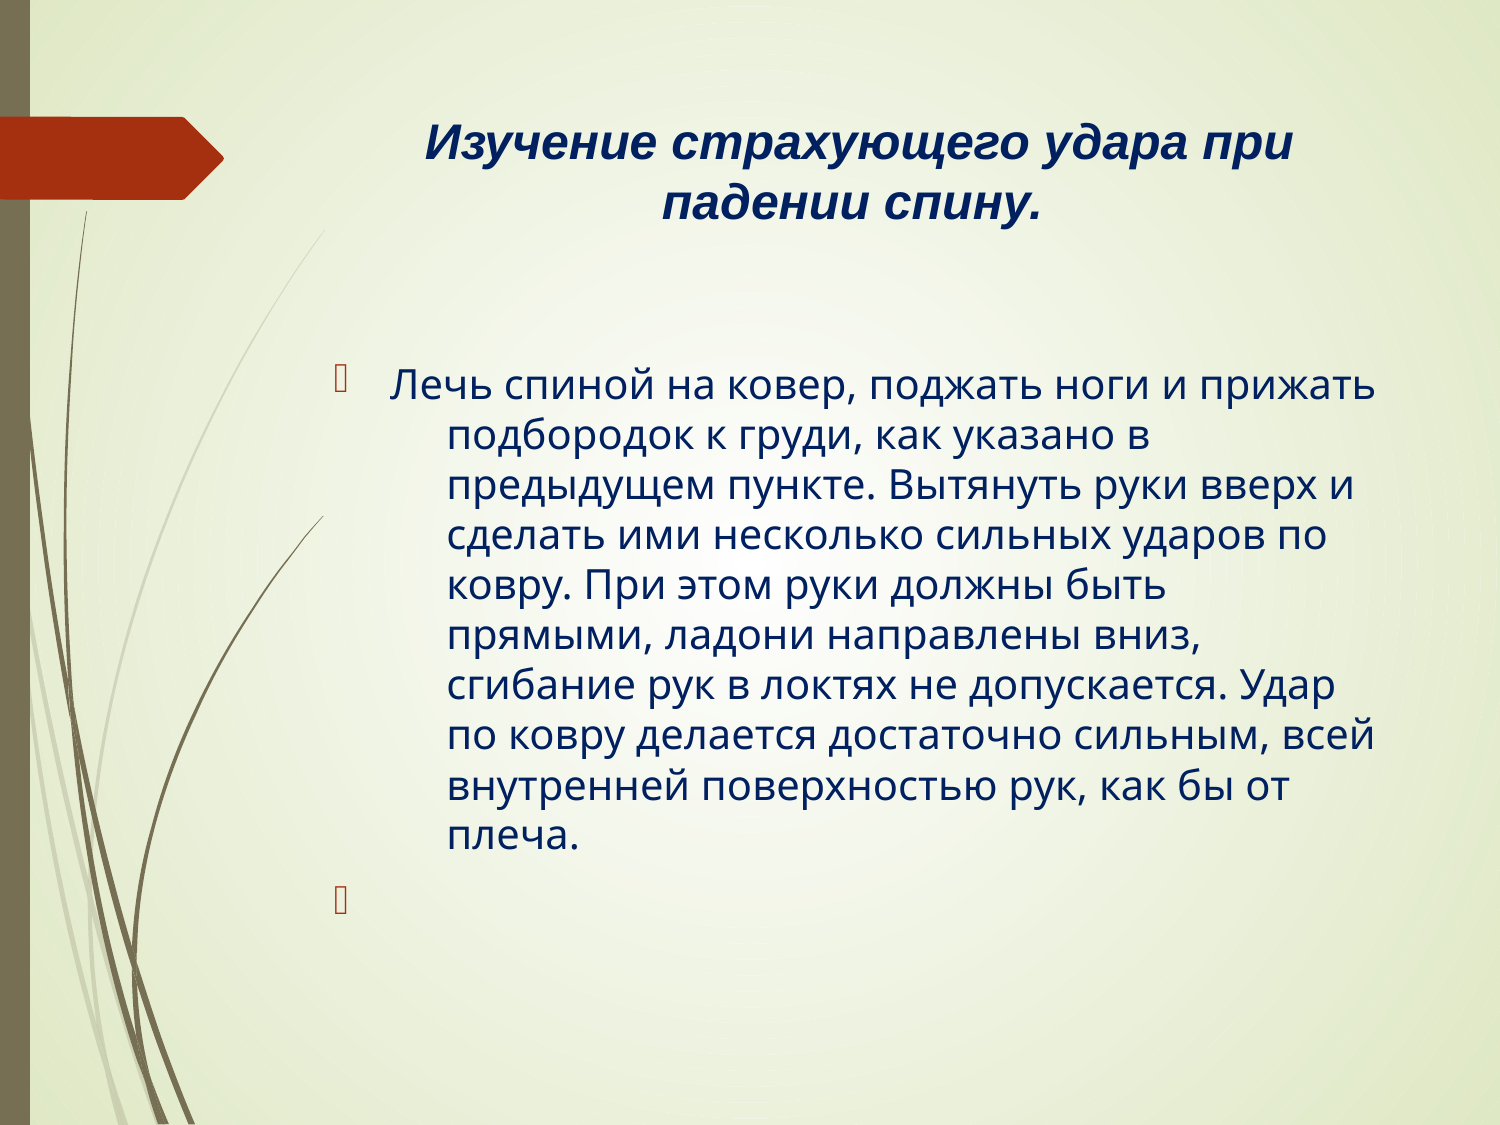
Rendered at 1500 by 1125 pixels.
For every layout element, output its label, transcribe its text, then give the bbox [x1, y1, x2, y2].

list Лечь спиной на ковер, поджать ноги и прижать подбородок к груди, как указано в предыдущем пункте. Вытянуть руки вверх и сделать ими несколько сильных ударов по ковру. При этом руки должны быть прямыми, ладони направлены вниз, сгибание рук в локтях не допускается. Удар по ковру делается достаточно сильным, всей внутренней поверхностью рук, как бы от плеча. [318, 350, 1401, 970]
title Изучение страхующего удара при падении спину. [319, 102, 1400, 313]
